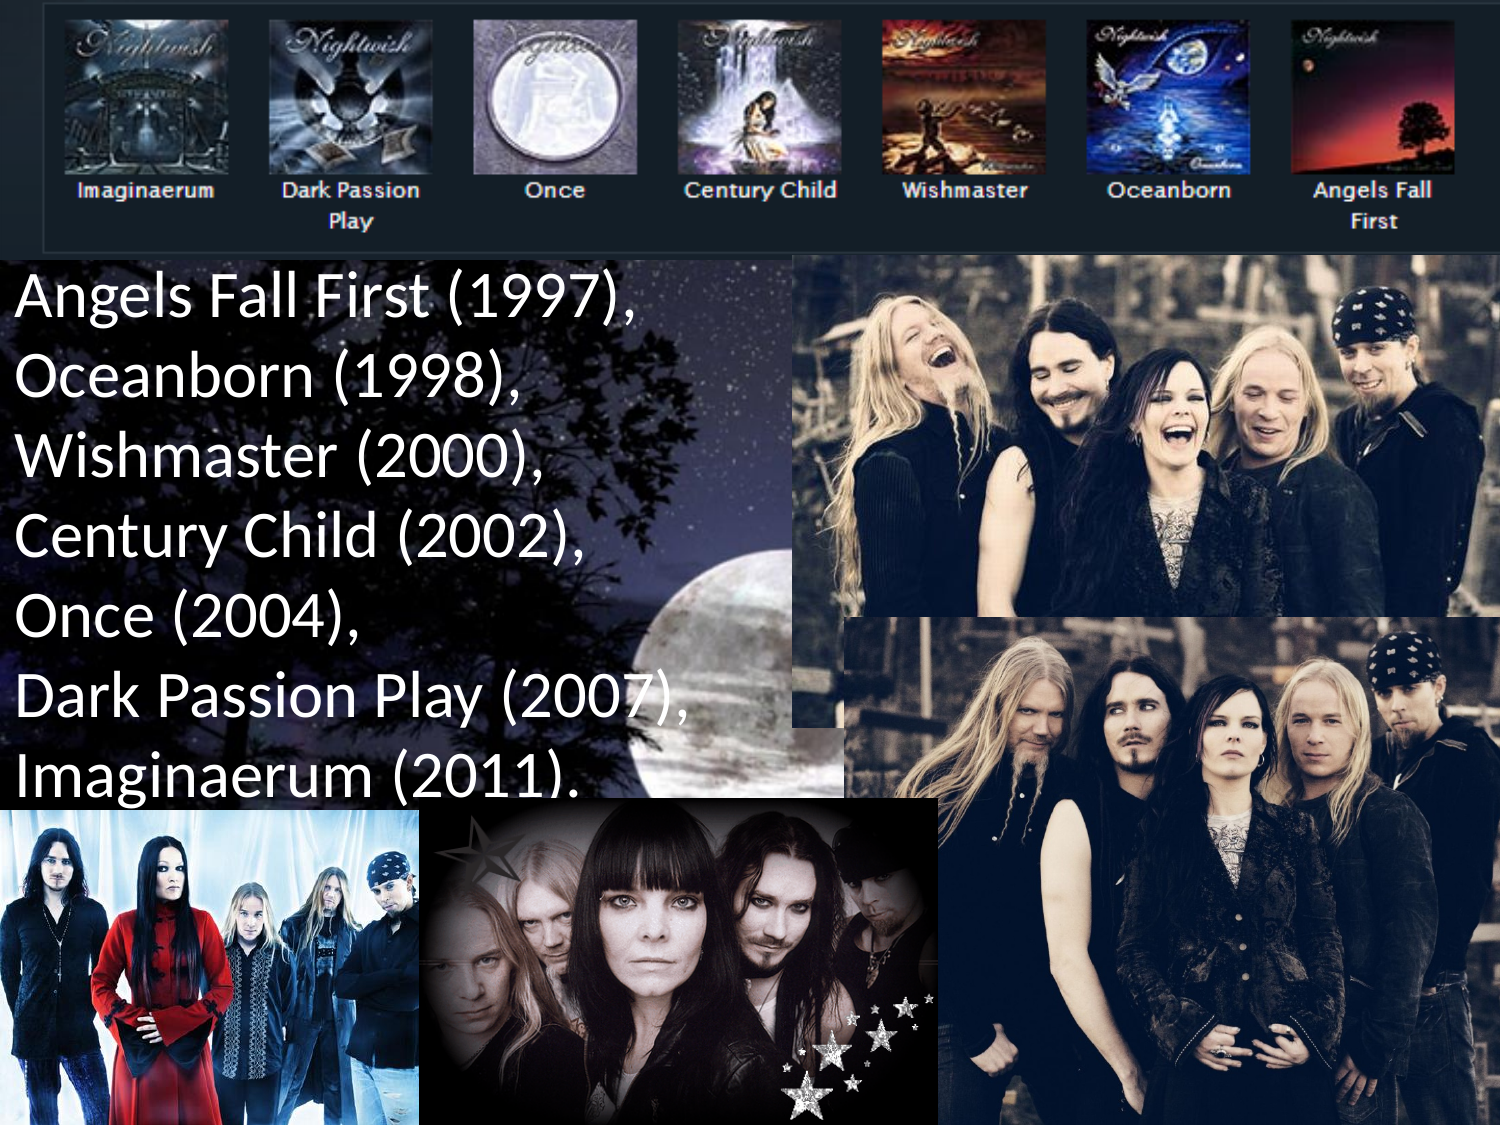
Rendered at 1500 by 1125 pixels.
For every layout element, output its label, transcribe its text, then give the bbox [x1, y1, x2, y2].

picture [0, 0, 1500, 1125]
text_box Angels Fall First (1997), Oceanborn (1998), Wishmaster (2000), Century Child (2002), Once (2004), Dark Passion Play (2007), Imaginaerum (2011). [0, 243, 750, 810]
